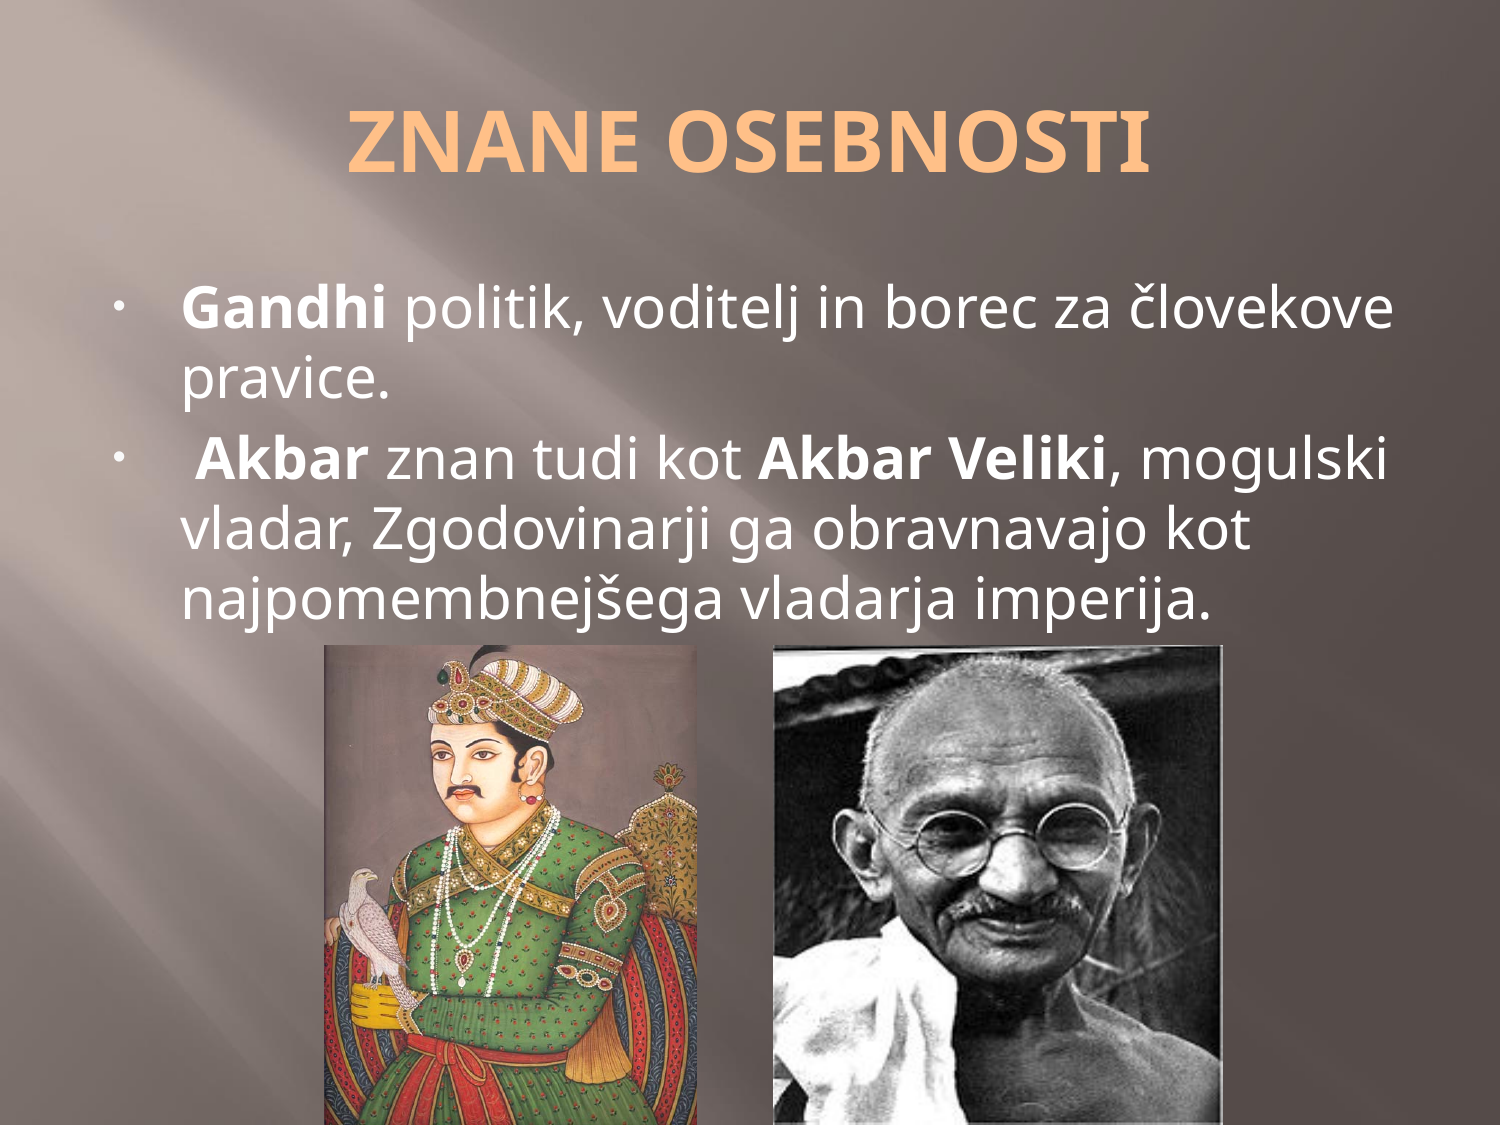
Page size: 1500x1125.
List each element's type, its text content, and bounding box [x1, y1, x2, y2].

title ZNANE OSEBNOSTI [75, 45, 1425, 233]
list Gandhi politik, voditelj in borec za človekove pravice. Akbar znan tudi kot Akbar Veliki, mogulski vladar, Zgodovinarji ga obravnavajo kot najpomembnejšega vladarja imperija. [75, 262, 1425, 1035]
picture [0, 0, 1500, 1125]
